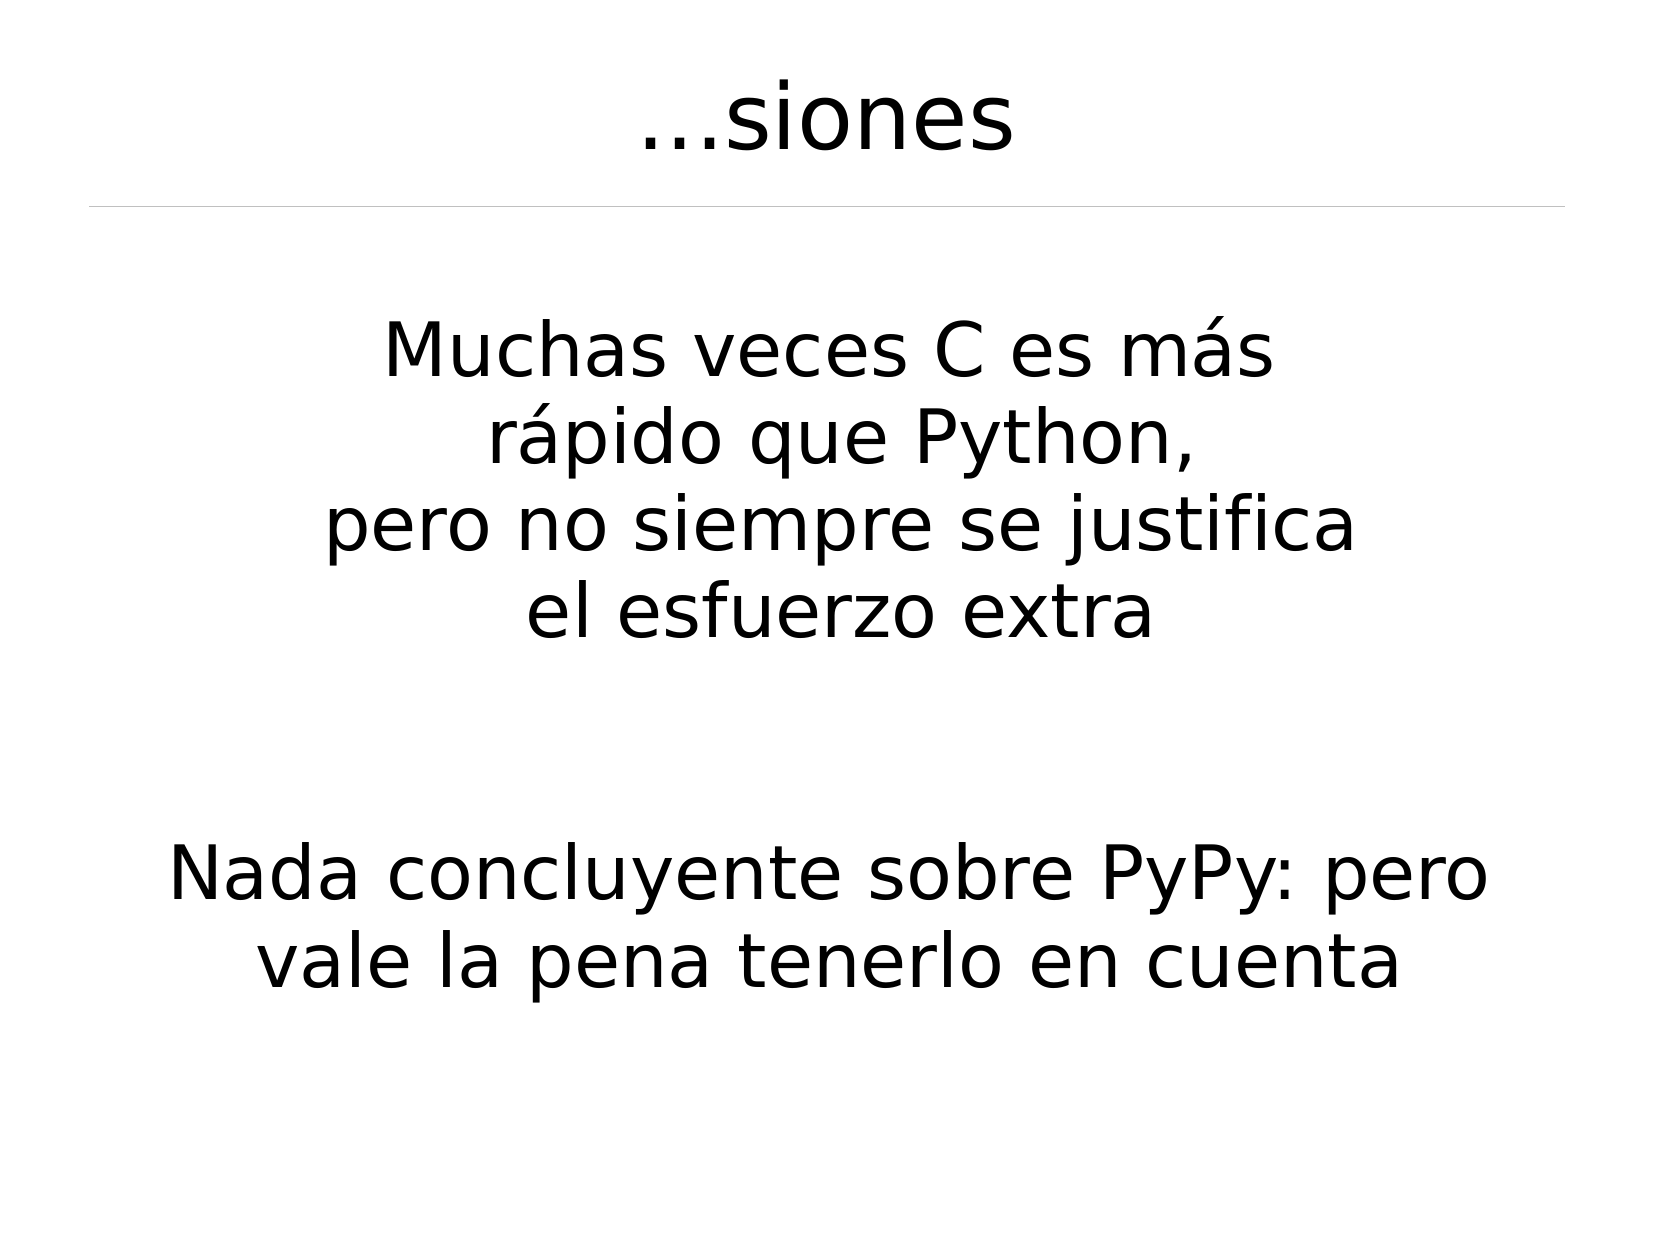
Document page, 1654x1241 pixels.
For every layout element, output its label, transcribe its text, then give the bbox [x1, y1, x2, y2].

title ...siones [88, 29, 1565, 206]
subtitle Muchas veces C es más rápido que Python, pero no siempre se justifica el esfuerzo extra Nada concluyente sobre PyPy: pero vale la pena tenerlo en cuenta [88, 206, 1571, 1241]
